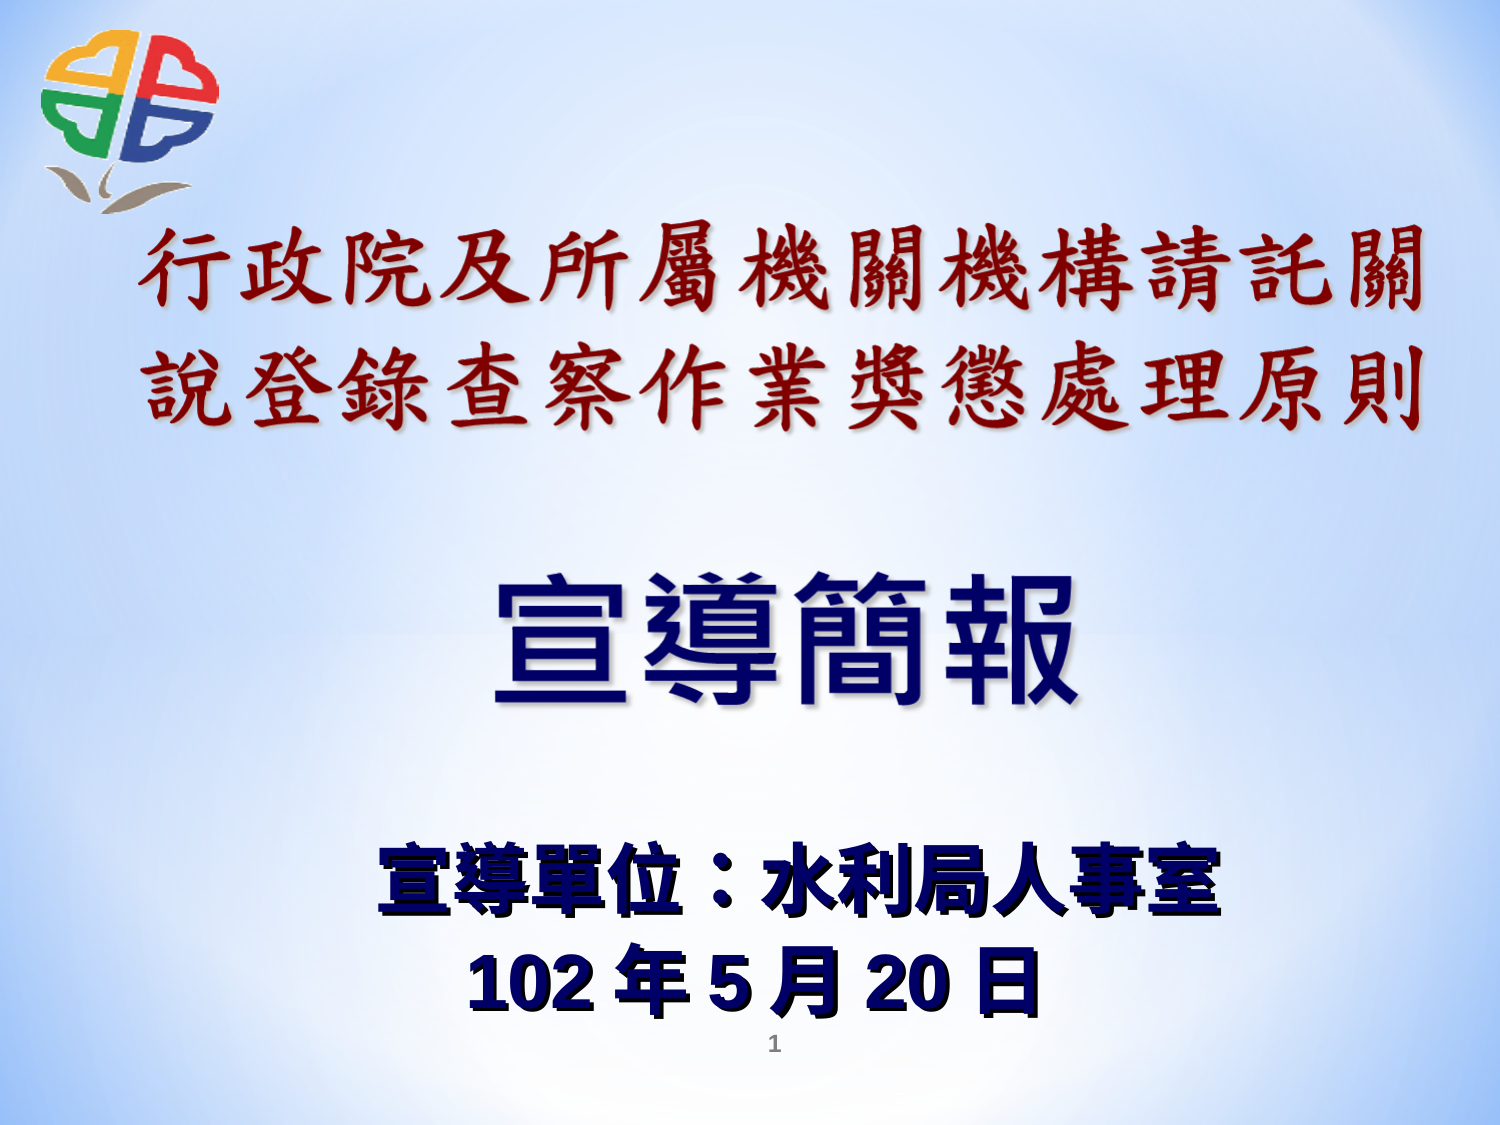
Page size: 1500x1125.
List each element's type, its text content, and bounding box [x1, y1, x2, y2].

text_box 宣導單位：水利局人事室 102年5月20日 [129, 834, 1381, 1035]
text_box <編號> [624, 1012, 926, 1073]
picture [0, 0, 1500, 1125]
